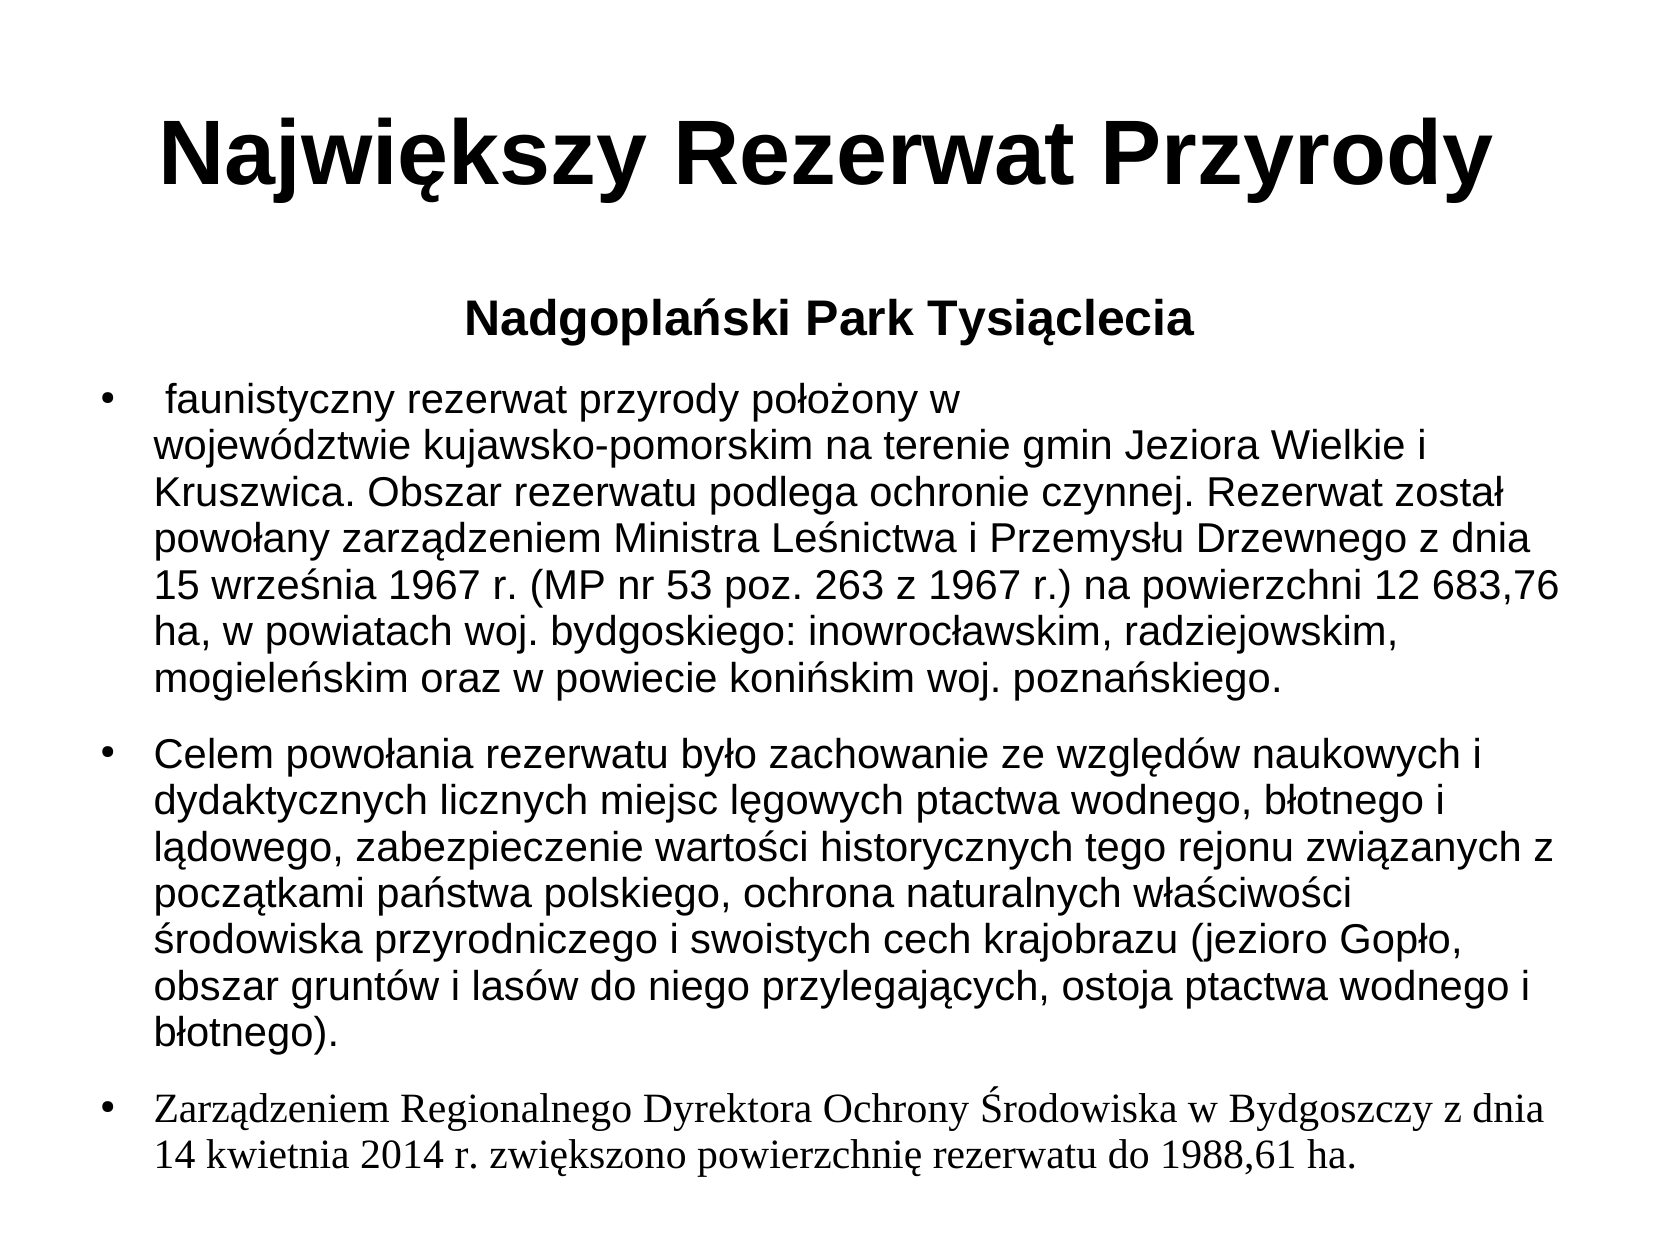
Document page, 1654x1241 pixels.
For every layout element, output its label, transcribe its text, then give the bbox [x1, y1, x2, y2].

list Nadgoplański Park Tysiąclecia faunistyczny rezerwat przyrody położony w województwie kujawsko-pomorskim na terenie gmin Jeziora Wielkie i Kruszwica. Obszar rezerwatu podlega ochronie czynnej. Rezerwat został powołany zarządzeniem Ministra Leśnictwa i Przemysłu Drzewnego z dnia 15 września 1967 r. (MP nr 53 poz. 263 z 1967 r.) na powierzchni 12 683,76 ha, w powiatach woj. bydgoskiego: inowrocławskim, radziejowskim, mogieleńskim oraz w powiecie konińskim woj. poznańskiego. Celem powołania rezerwatu było zachowanie ze względów naukowych i dydaktycznych licznych miejsc lęgowych ptactwa wodnego, błotnego i lądowego, zabezpieczenie wartości historycznych tego rejonu związanych z początkami państwa polskiego, ochrona naturalnych właściwości środowiska przyrodniczego i swoistych cech krajobrazu (jezioro Gopło, obszar gruntów i lasów do niego przylegających, ostoja ptactwa wodnego i błotnego). Zarządzeniem Regionalnego Dyrektora Ochrony Środowiska w Bydgoszczy z dnia 14 kwietnia 2014 r. zwiększono powierzchnię rezerwatu do 1988,61 ha. [82, 290, 1571, 1185]
title Największy Rezerwat Przyrody [82, 49, 1571, 257]
